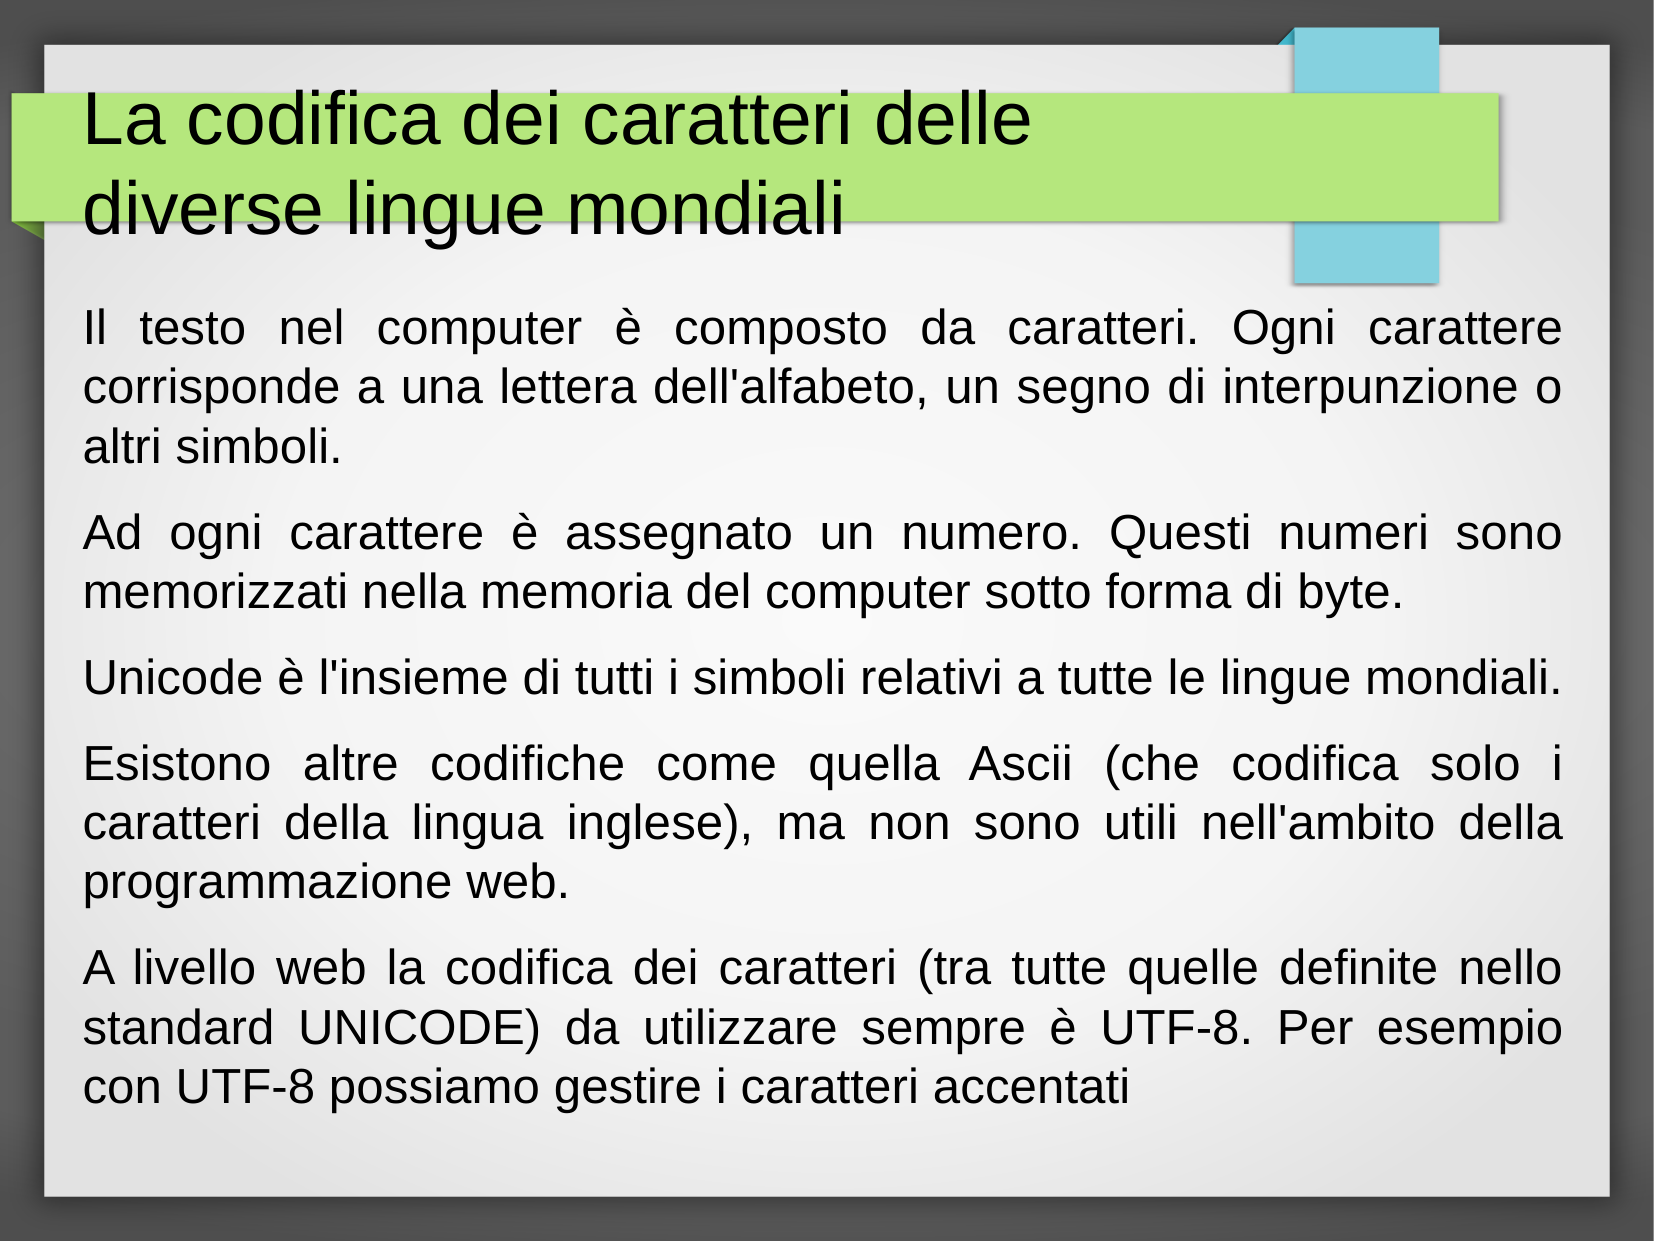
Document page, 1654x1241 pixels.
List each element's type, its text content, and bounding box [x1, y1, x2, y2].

list Il testo nel computer è composto da caratteri. Ogni carattere corrisponde a una lettera dell'alfabeto, un segno di interpunzione o altri simboli. Ad ogni carattere è assegnato un numero. Questi numeri sono memorizzati nella memoria del computer sotto forma di byte. Unicode è l'insieme di tutti i simboli relativi a tutte le lingue mondiali. Esistono altre codifiche come quella Ascii (che codifica solo i caratteri della lingua inglese), ma non sono utili nell'ambito della programmazione web. A livello web la codifica dei caratteri (tra tutte quelle definite nello standard UNICODE) da utilizzare sempre è UTF-8. Per esempio con UTF-8 possiamo gestire i caratteri accentati [82, 295, 1571, 1160]
picture [0, 0, 1654, 1241]
title La codifica dei caratteri delle diverse lingue mondiali [82, 69, 1264, 238]
